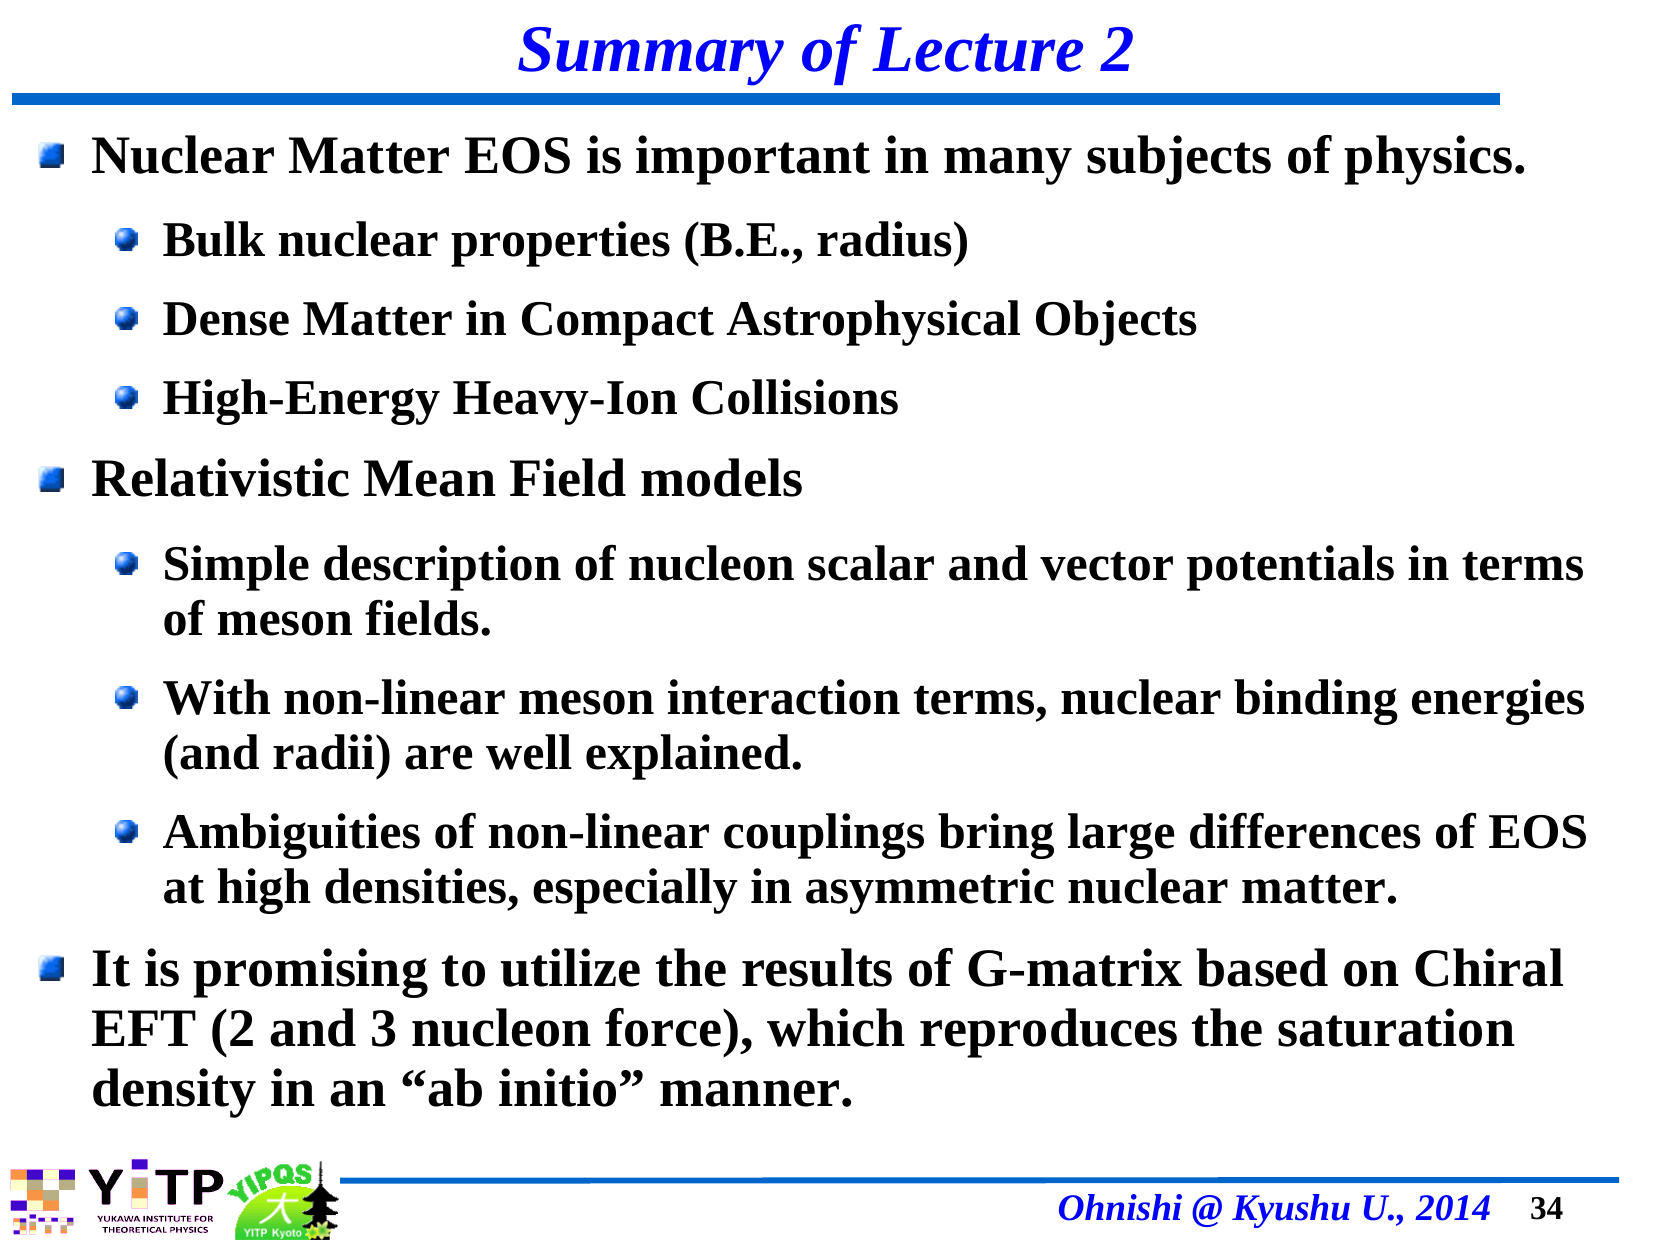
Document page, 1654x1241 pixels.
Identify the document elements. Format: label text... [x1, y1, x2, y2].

list Nuclear Matter EOS is important in many subjects of physics. Bulk nuclear properties (B.E., radius) Dense Matter in Compact Astrophysical Objects High-Energy Heavy-Ion Collisions Relativistic Mean Field models Simple description of nucleon scalar and vector potentials in terms of meson fields. With non-linear meson interaction terms, nuclear binding energies (and radii) are well explained. Ambiguities of non-linear couplings bring large differences of EOS at high densities, especially in asymmetric nuclear matter. It is promising to utilize the results of G-matrix based on Chiral EFT (2 and 3 nucleon force), which reproduces the saturation density in an “ab initio” manner. [20, 124, 1621, 1136]
title Summary of Lecture 2 [0, 0, 1654, 99]
picture [0, 1154, 340, 1241]
